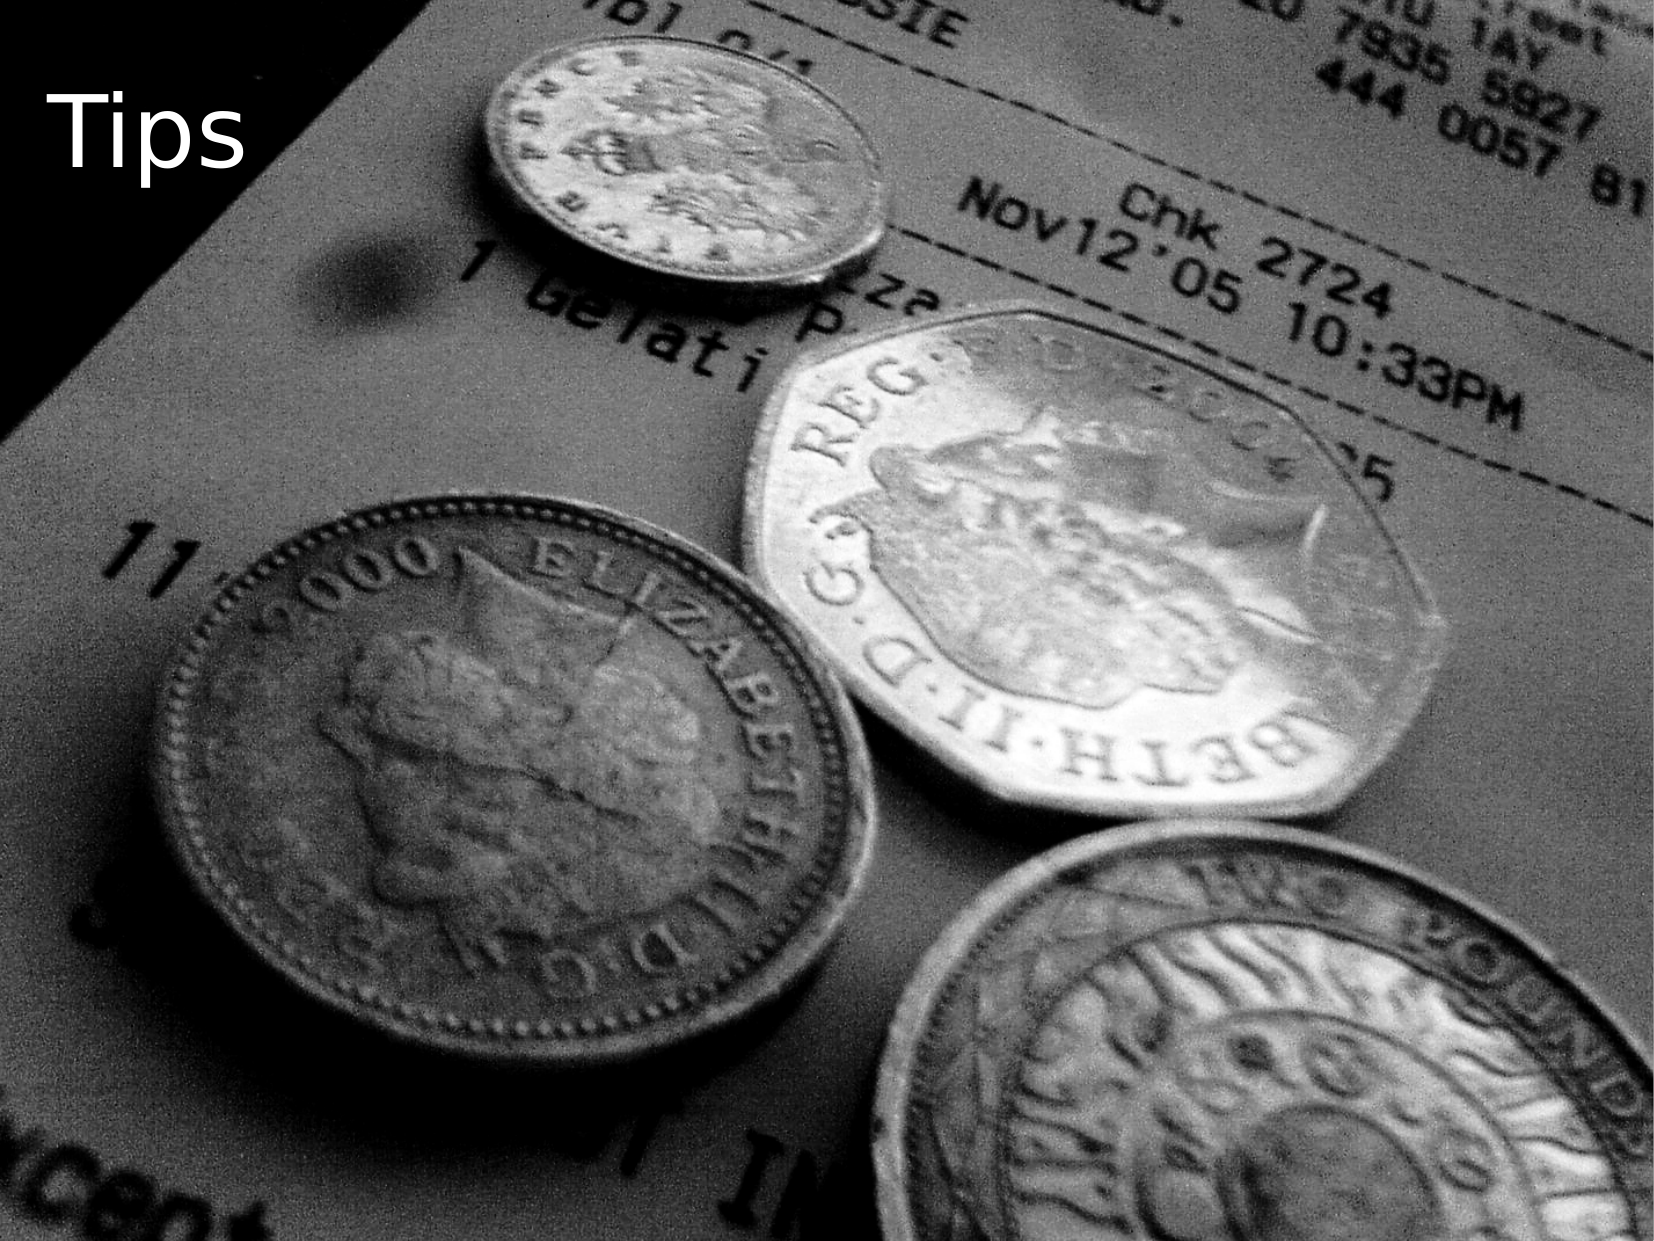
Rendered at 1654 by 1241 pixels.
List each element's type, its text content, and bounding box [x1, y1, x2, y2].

title Tips [0, 59, 325, 207]
picture [0, 0, 1654, 1241]
